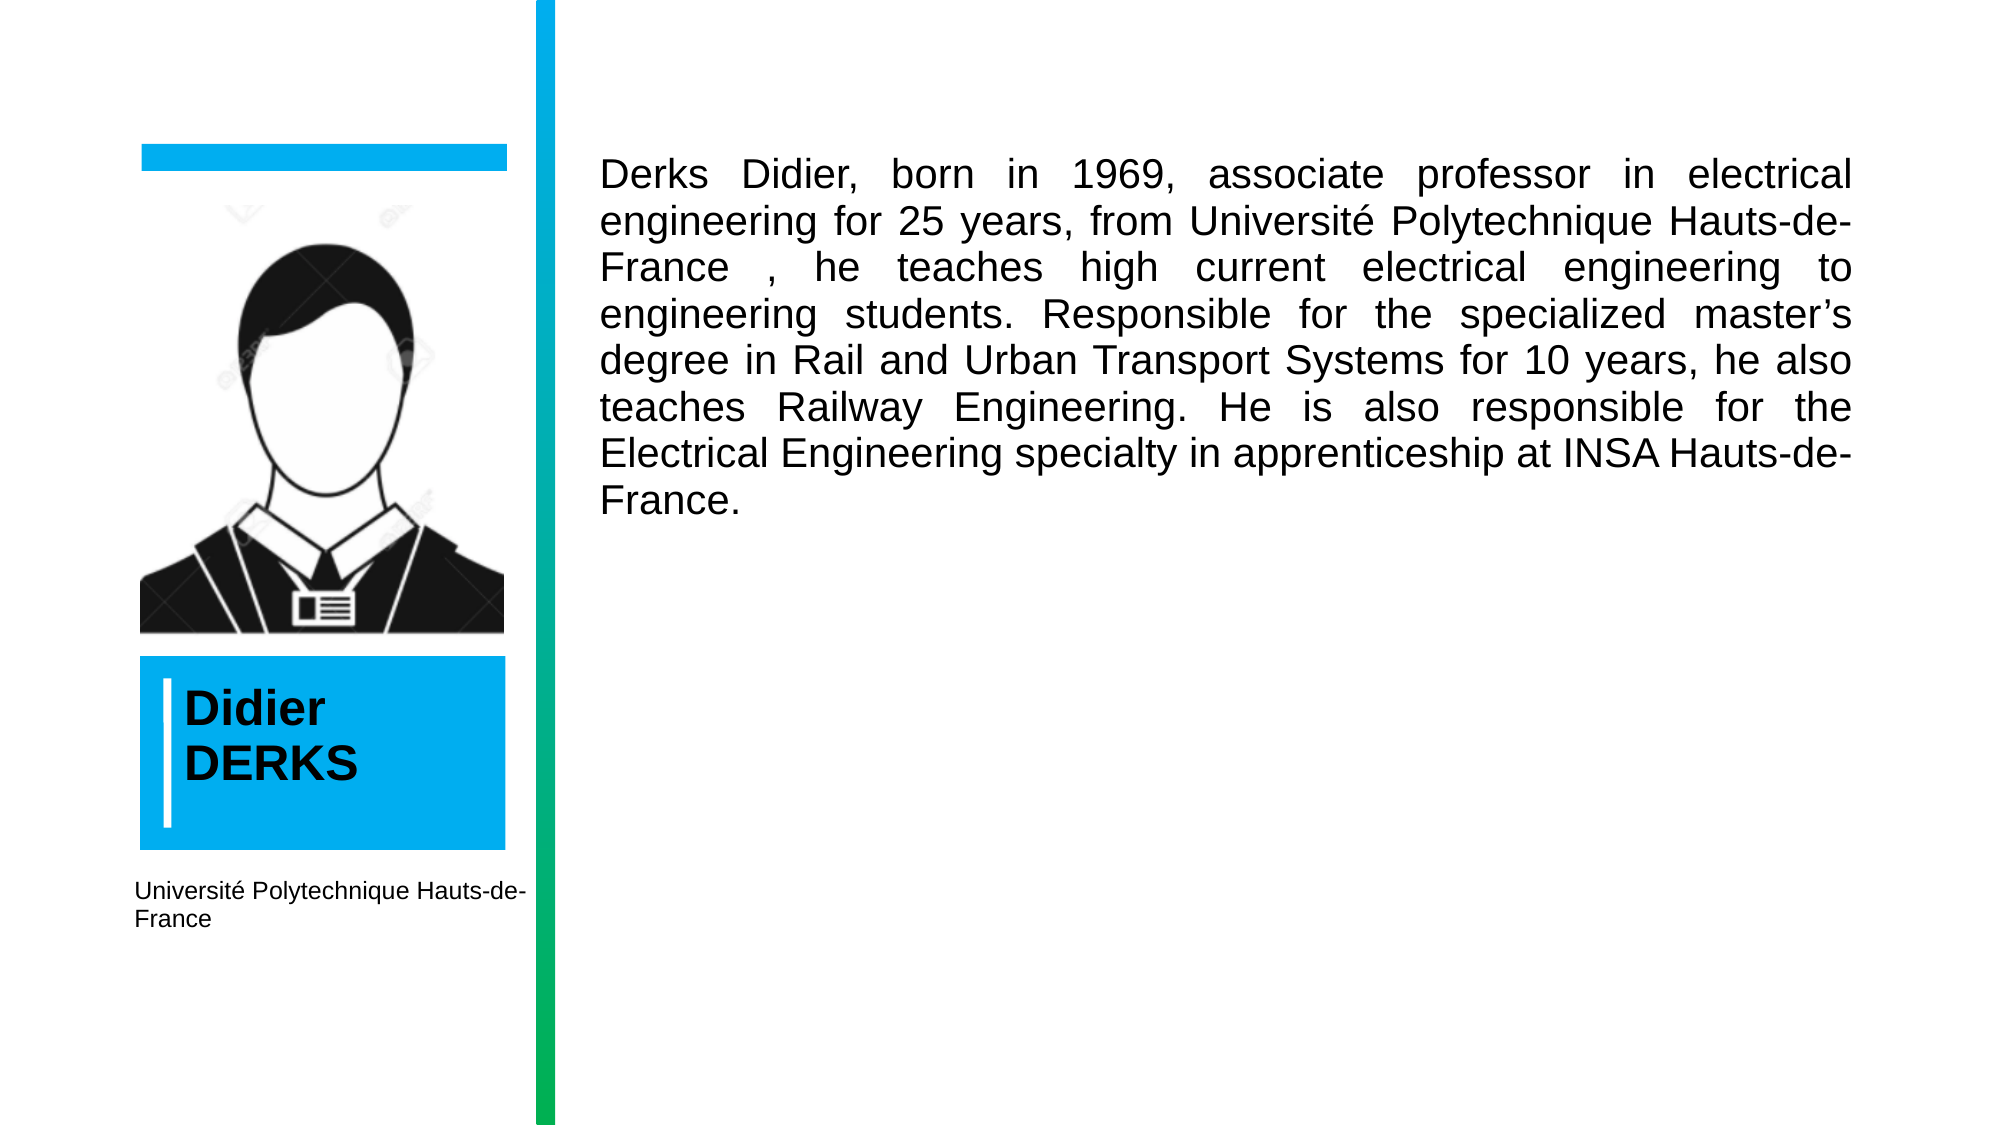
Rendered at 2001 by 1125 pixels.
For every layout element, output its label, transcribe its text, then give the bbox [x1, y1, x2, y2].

text_box Didier DERKS [169, 672, 535, 799]
text_box [140, 656, 506, 850]
text_box [536, 941, 556, 1125]
text_box Derks Didier, born in 1969, associate professor in electrical engineering for 25 years, from Université Polytechnique Hauts-de-France , he teaches high current electrical engineering to engineering students. Responsible for the specialized master’s degree in Rail and Urban Transport Systems for 10 years, he also teaches Railway Engineering. He is also responsible for the Electrical Engineering specialty in apprenticeship at INSA Hauts-de-France. [584, 143, 1870, 578]
picture [140, 205, 504, 647]
text_box Université Polytechnique Hauts-de-France [119, 869, 581, 941]
text_box [536, 0, 556, 602]
text_box [536, 808, 556, 869]
text_box [141, 143, 507, 171]
